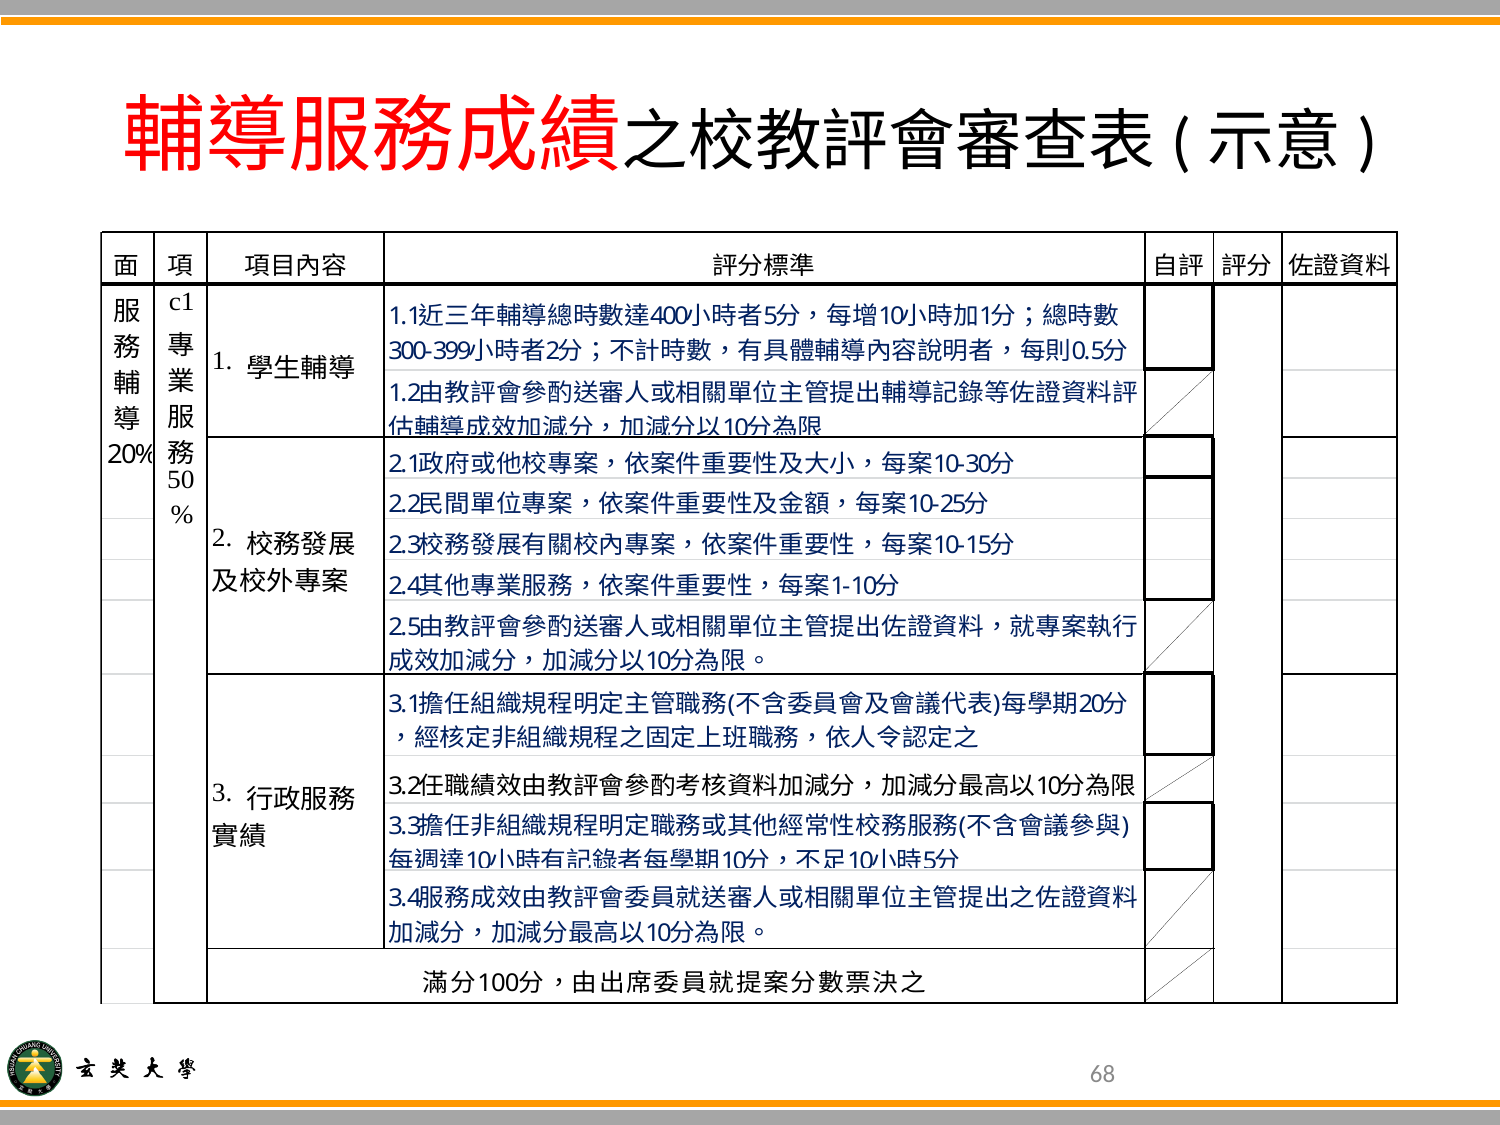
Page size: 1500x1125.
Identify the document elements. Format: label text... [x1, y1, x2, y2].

text_box 68 [1074, 1042, 1426, 1103]
title 輔導服務成績之校教評會審查表(示意) [75, 54, 1426, 209]
picture [100, 231, 1400, 1005]
